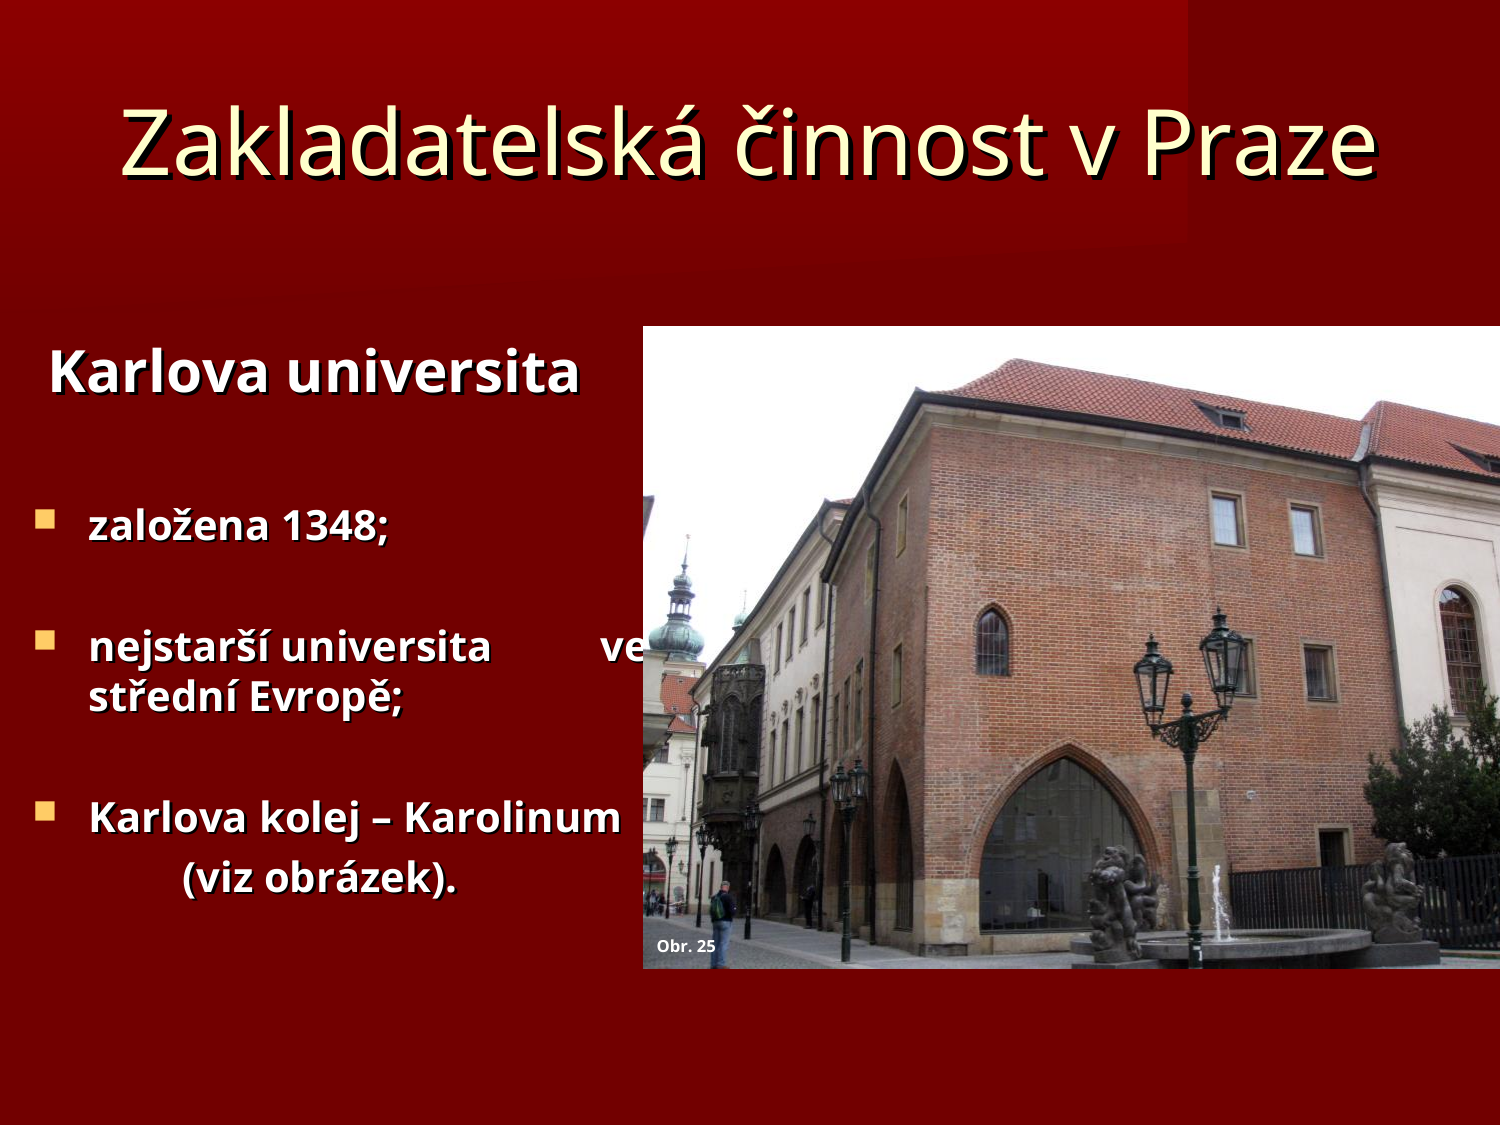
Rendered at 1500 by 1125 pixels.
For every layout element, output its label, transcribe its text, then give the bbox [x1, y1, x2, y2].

list Karlova universita založena 1348; nejstarší universita ve střední Evropě; Karlova kolej – Karolinum (viz obrázek). [17, 326, 668, 1125]
text_box [643, 326, 1500, 969]
title Zakladatelská činnost v Praze [75, 45, 1426, 233]
text_box Obr. 25 [641, 928, 731, 964]
